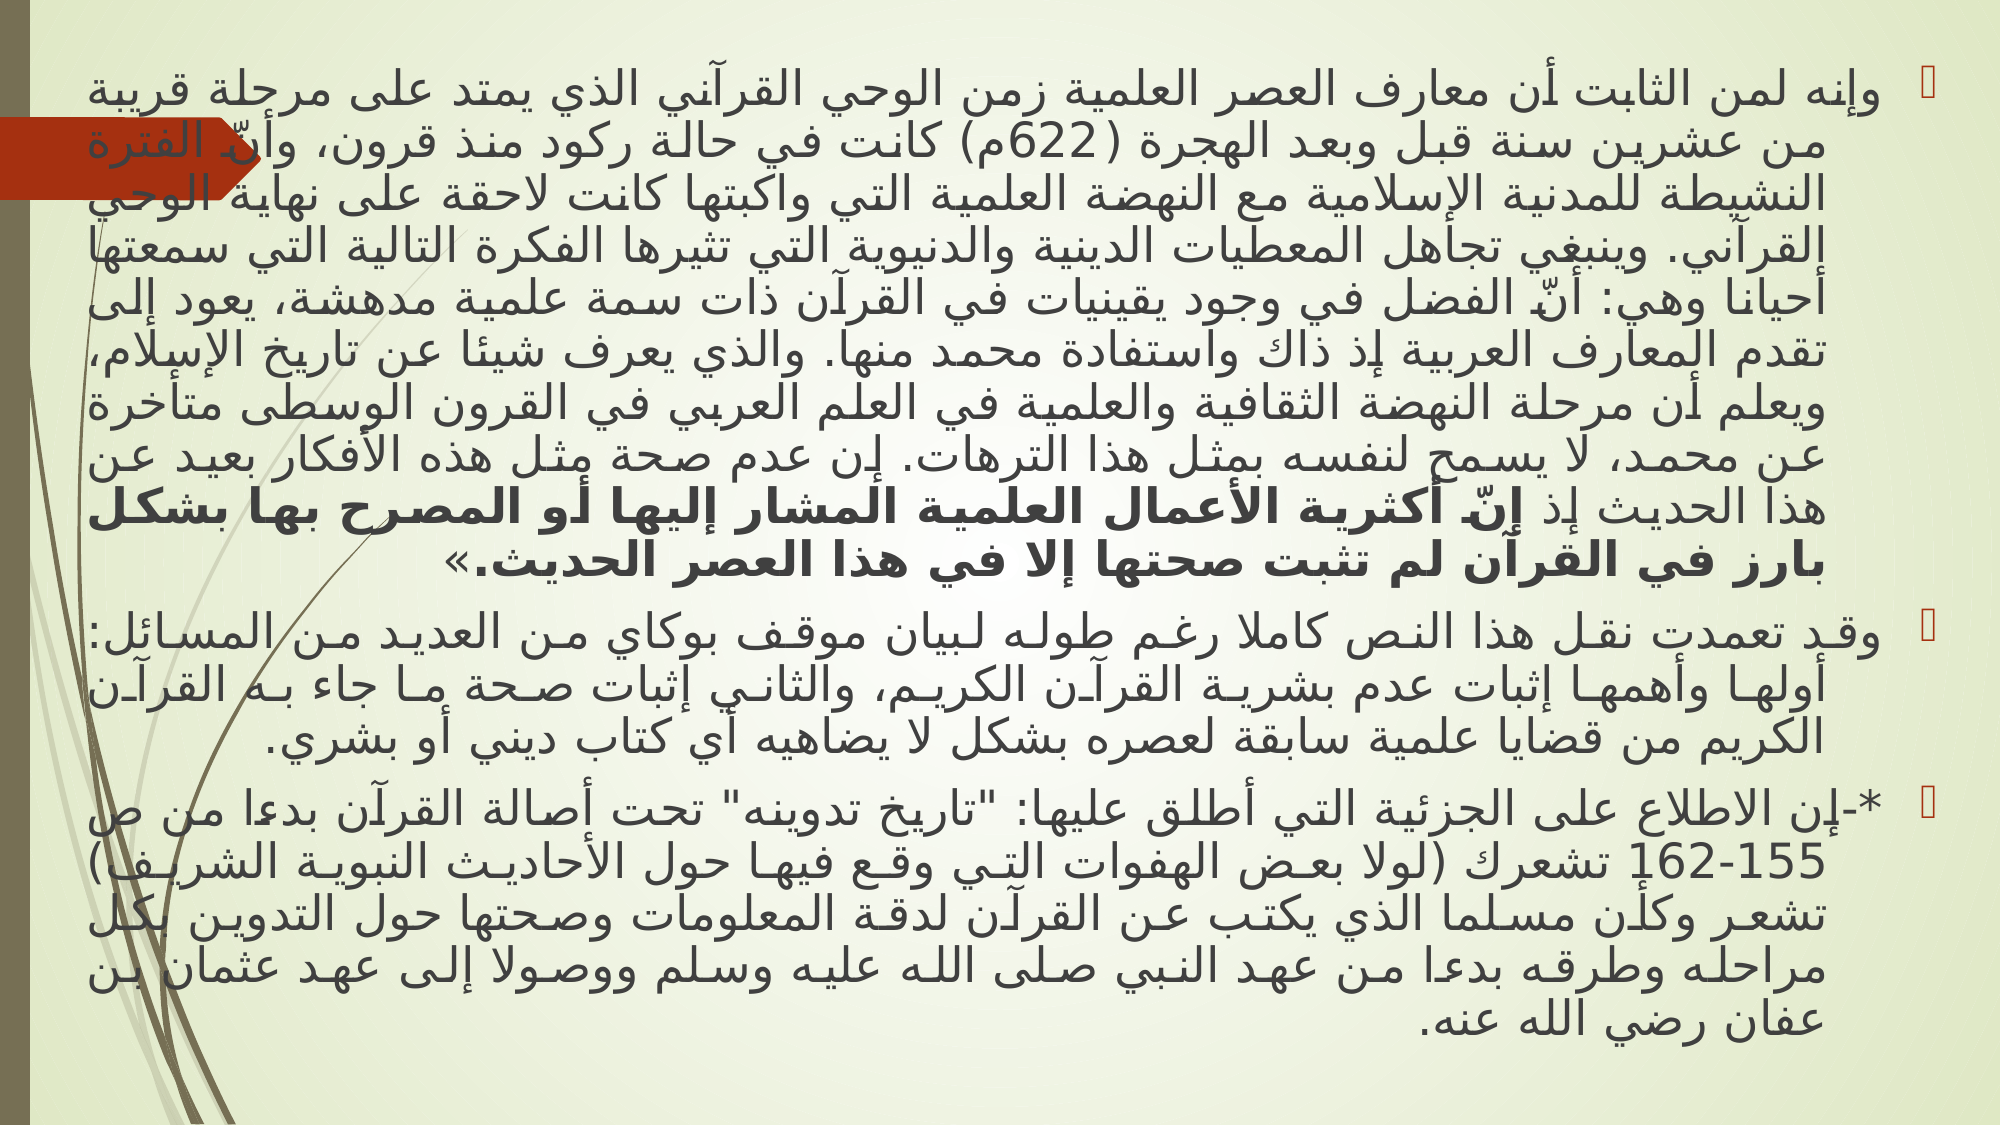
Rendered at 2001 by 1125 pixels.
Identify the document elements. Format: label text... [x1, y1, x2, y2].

list وإنه لمن الثابت أن معارف العصر العلمية زمن الوحي القرآني الذي يمتد على مرحلة قريبة من عشرين سنة قبل وبعد الهجرة (622م) كانت في حالة ركود منذ قرون، وأنّ الفترة النشيطة للمدنية الإسلامية مع النهضة العلمية التي واكبتها كانت لاحقة على نهاية الوحي القرآني. وينبغي تجاهل المعطيات الدينية والدنيوية التي تثيرها الفكرة التالية التي سمعتها أحيانا وهي: أنّ الفضل في وجود يقينيات في القرآن ذات سمة علمية مدهشة، يعود إلى تقدم المعارف العربية إذ ذاك واستفادة محمد منها. والذي يعرف شيئا عن تاريخ الإسلام، ويعلم أن مرحلة النهضة الثقافية والعلمية في العلم العربي في القرون الوسطى متأخرة عن محمد، لا يسمح لنفسه بمثل هذا الترهات. إن عدم صحة مثل هذه الأفكار بعيد عن هذا الحديث إذ إنّ أكثرية الأعمال العلمية المشار إليها أو المصرح بها بشكل بارز في القرآن لم تثبت صحتها إلا في هذا العصر الحديث.» وقد تعمدت نقل هذا النص كاملا رغم طوله لبيان موقف بوكاي من العديد من المسائل: أولها وأهمها إثبات عدم بشرية القرآن الكريم، والثاني إثبات صحة ما جاء به القرآن الكريم من قضايا علمية سابقة لعصره بشكل لا يضاهيه أي كتاب ديني أو بشري. *-إن الاطلاع على الجزئية التي أطلق عليها: "تاريخ تدوينه" تحت أصالة القرآن بدءا من ص 155-162 تشعرك (لولا بعض الهفوات التي وقع فيها حول الأحاديث النبوية الشريف) تشعر وكأن مسلما الذي يكتب عن القرآن لدقة المعلومات وصحتها حول التدوين بكل مراحله وطرقه بدءا من عهد النبي صلى الله عليه وسلم ووصولا إلى عهد عثمان بن عفان رضي الله عنه. [71, 55, 1953, 1077]
